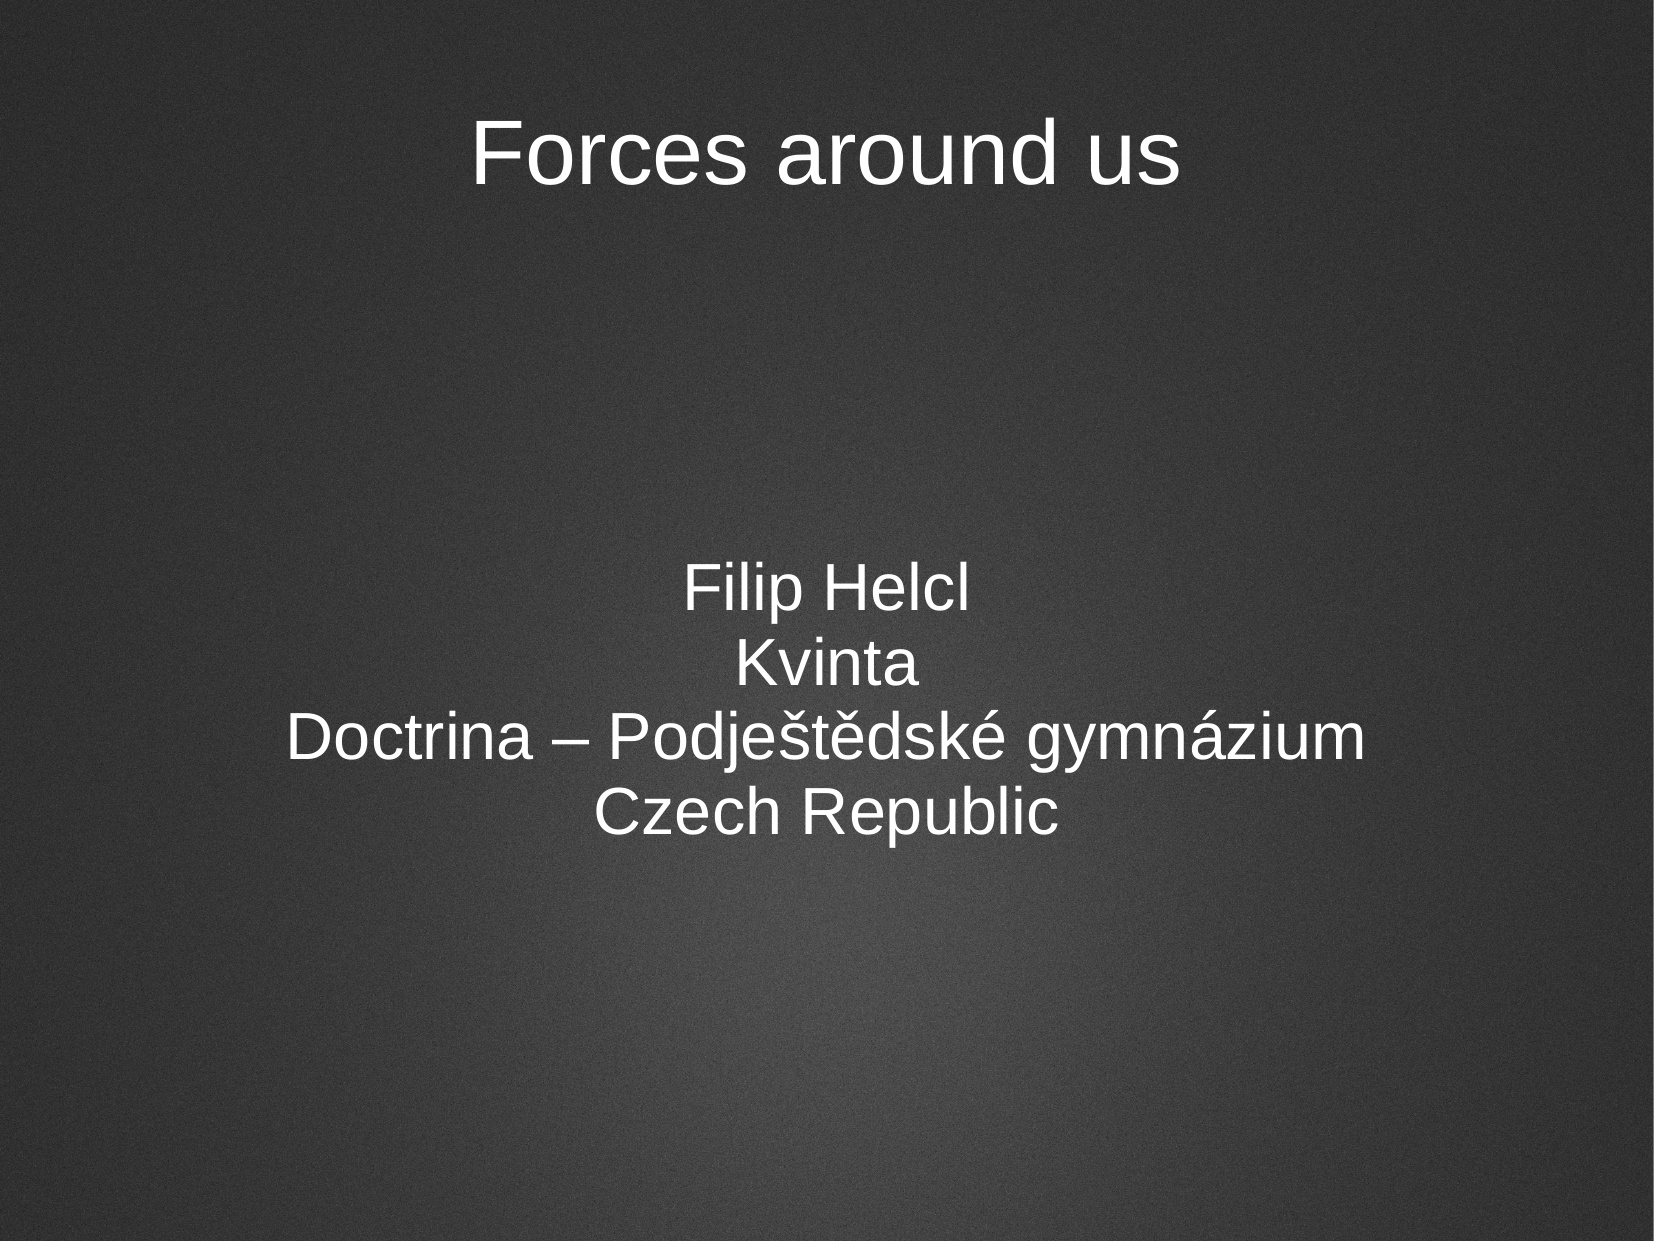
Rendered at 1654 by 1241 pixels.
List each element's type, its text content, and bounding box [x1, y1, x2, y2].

picture [0, 0, 1654, 1241]
title Forces around us [82, 49, 1571, 257]
subtitle Filip Helcl Kvinta Doctrina – Podještědské gymnázium Czech Republic [82, 290, 1571, 1109]
